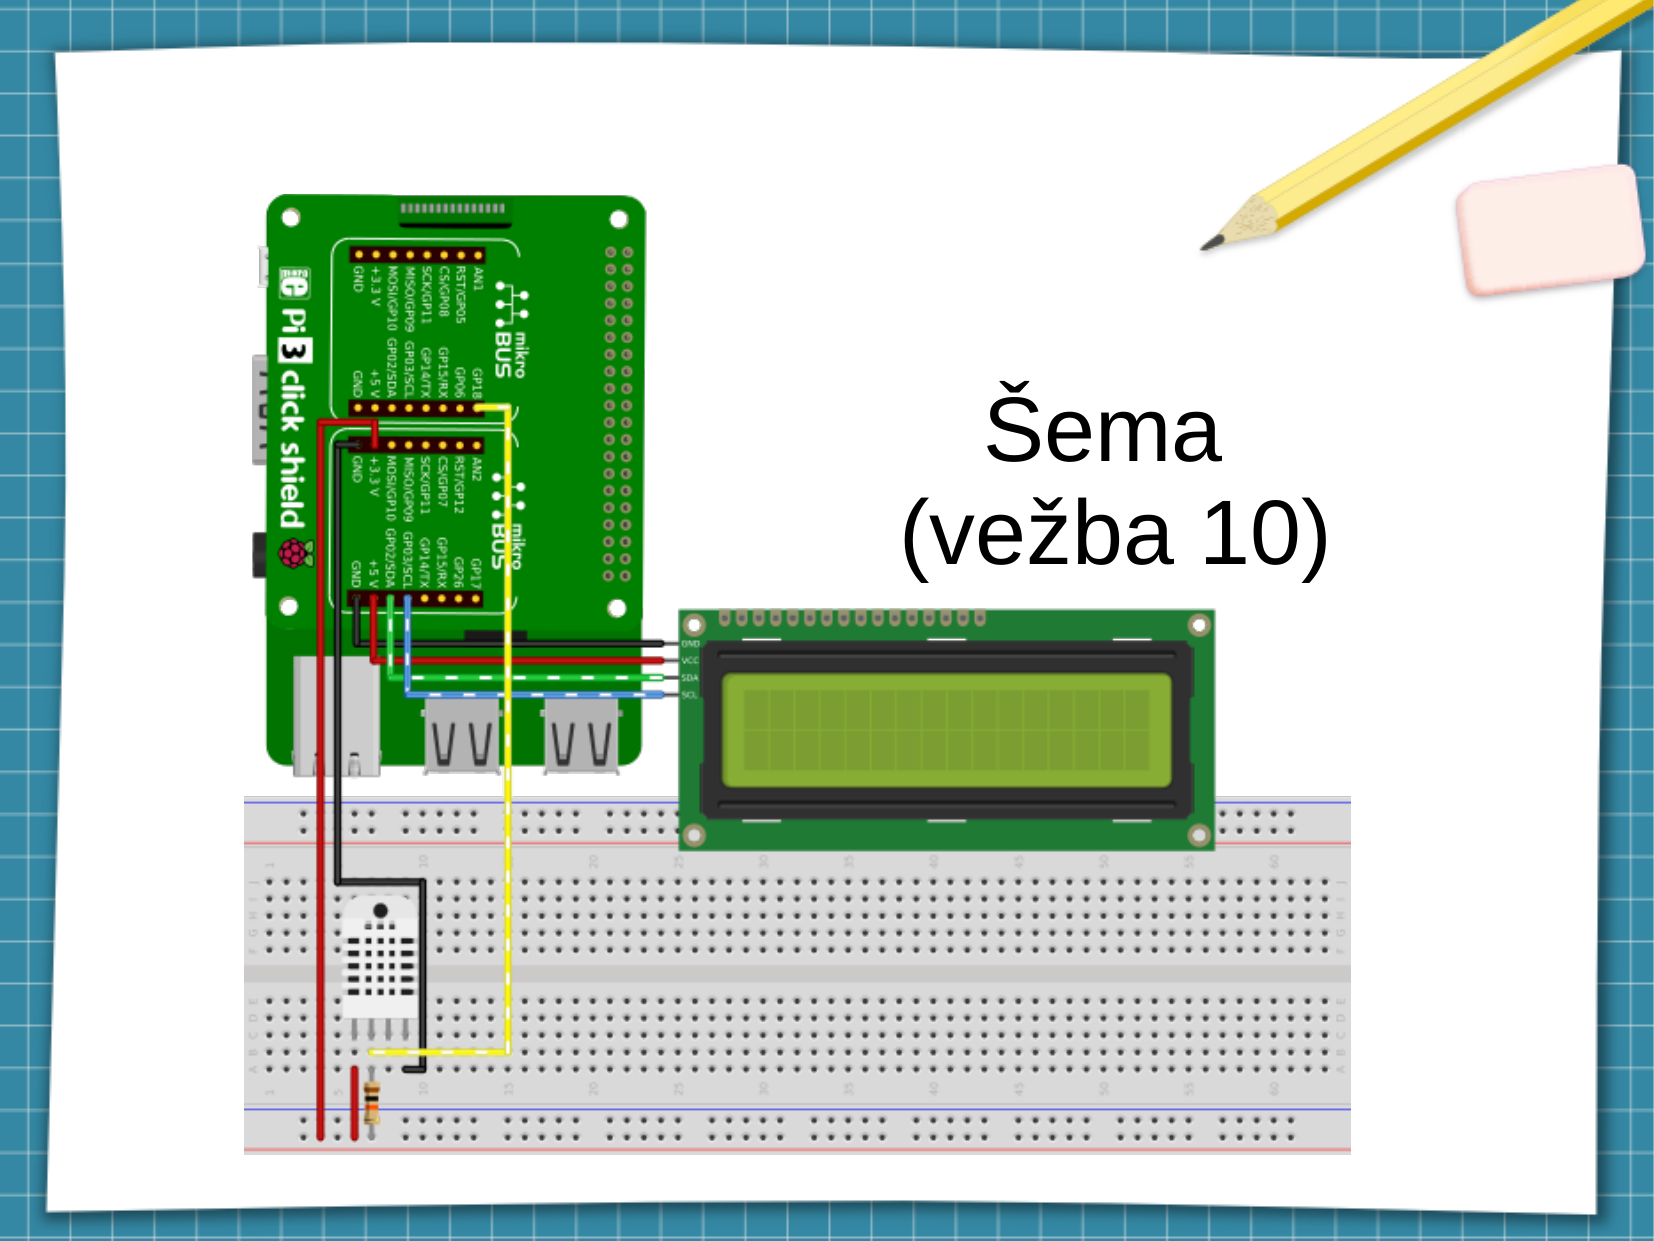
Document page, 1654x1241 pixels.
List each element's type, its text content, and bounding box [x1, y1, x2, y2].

title Šema (vežba 10) [1351, 377, 1654, 586]
picture [0, 0, 1654, 1241]
